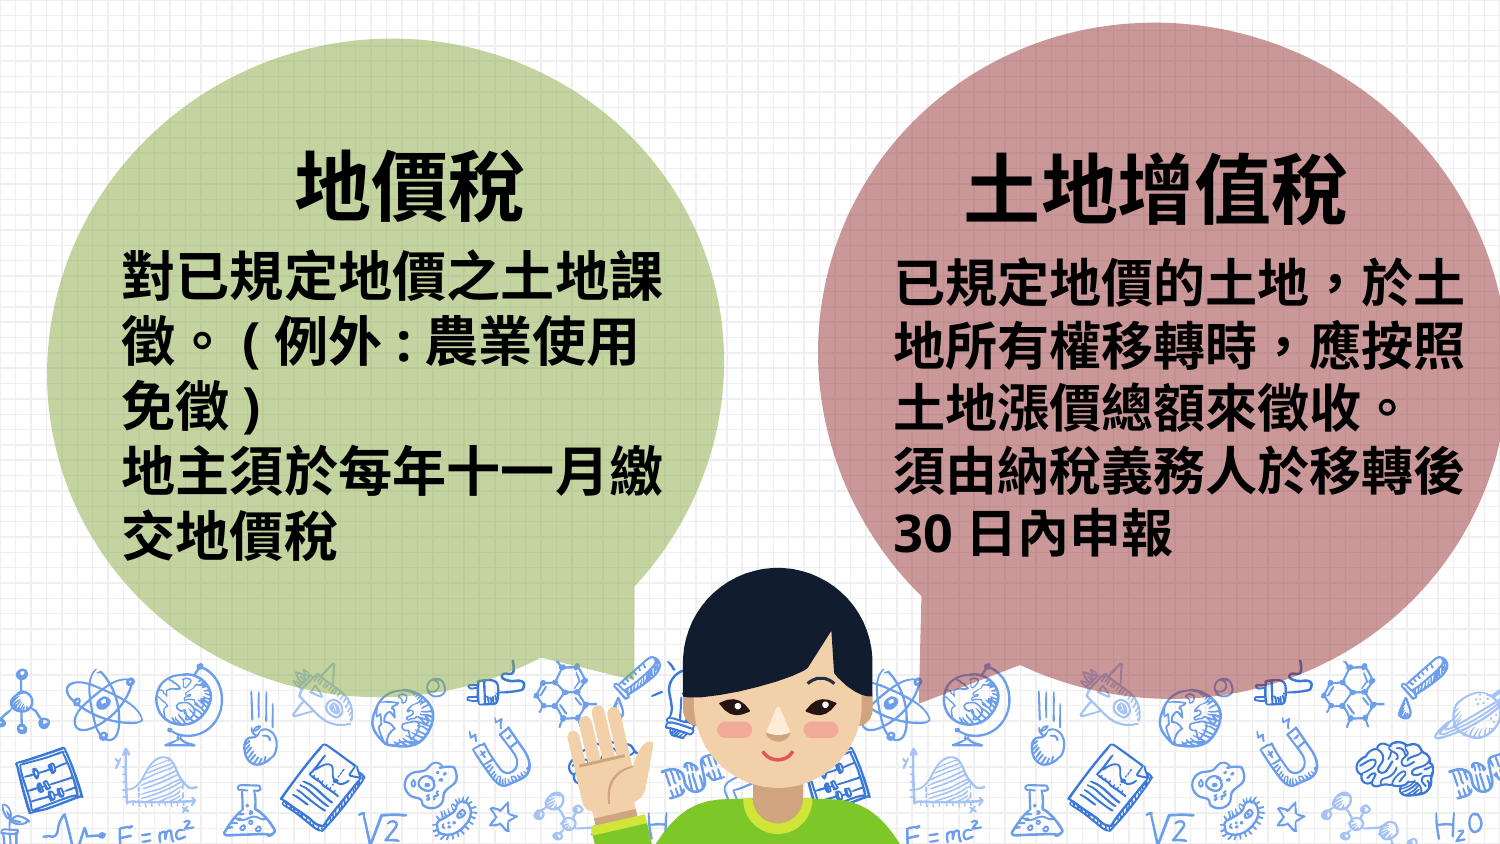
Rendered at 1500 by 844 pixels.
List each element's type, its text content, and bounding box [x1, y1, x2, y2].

text_box [908, 583, 1429, 704]
text_box 土地增值稅 [948, 126, 1366, 235]
text_box [123, 581, 640, 698]
subtitle 對已規定地價之土地課徵。(例外:農業使用免徵) 地主須於每年十一月繳交地價稅 [106, 227, 694, 581]
text_box [655, 567, 900, 844]
text_box [567, 705, 653, 844]
text_box [818, 22, 1480, 545]
text_box [47, 38, 725, 559]
title 地價稅 [279, 123, 542, 227]
text_box 已規定地價的土地，於土地所有權移轉時，應按照土地漲價總額來徵收。 須由納稅義務人於移轉後30日內申報 [878, 235, 1500, 583]
